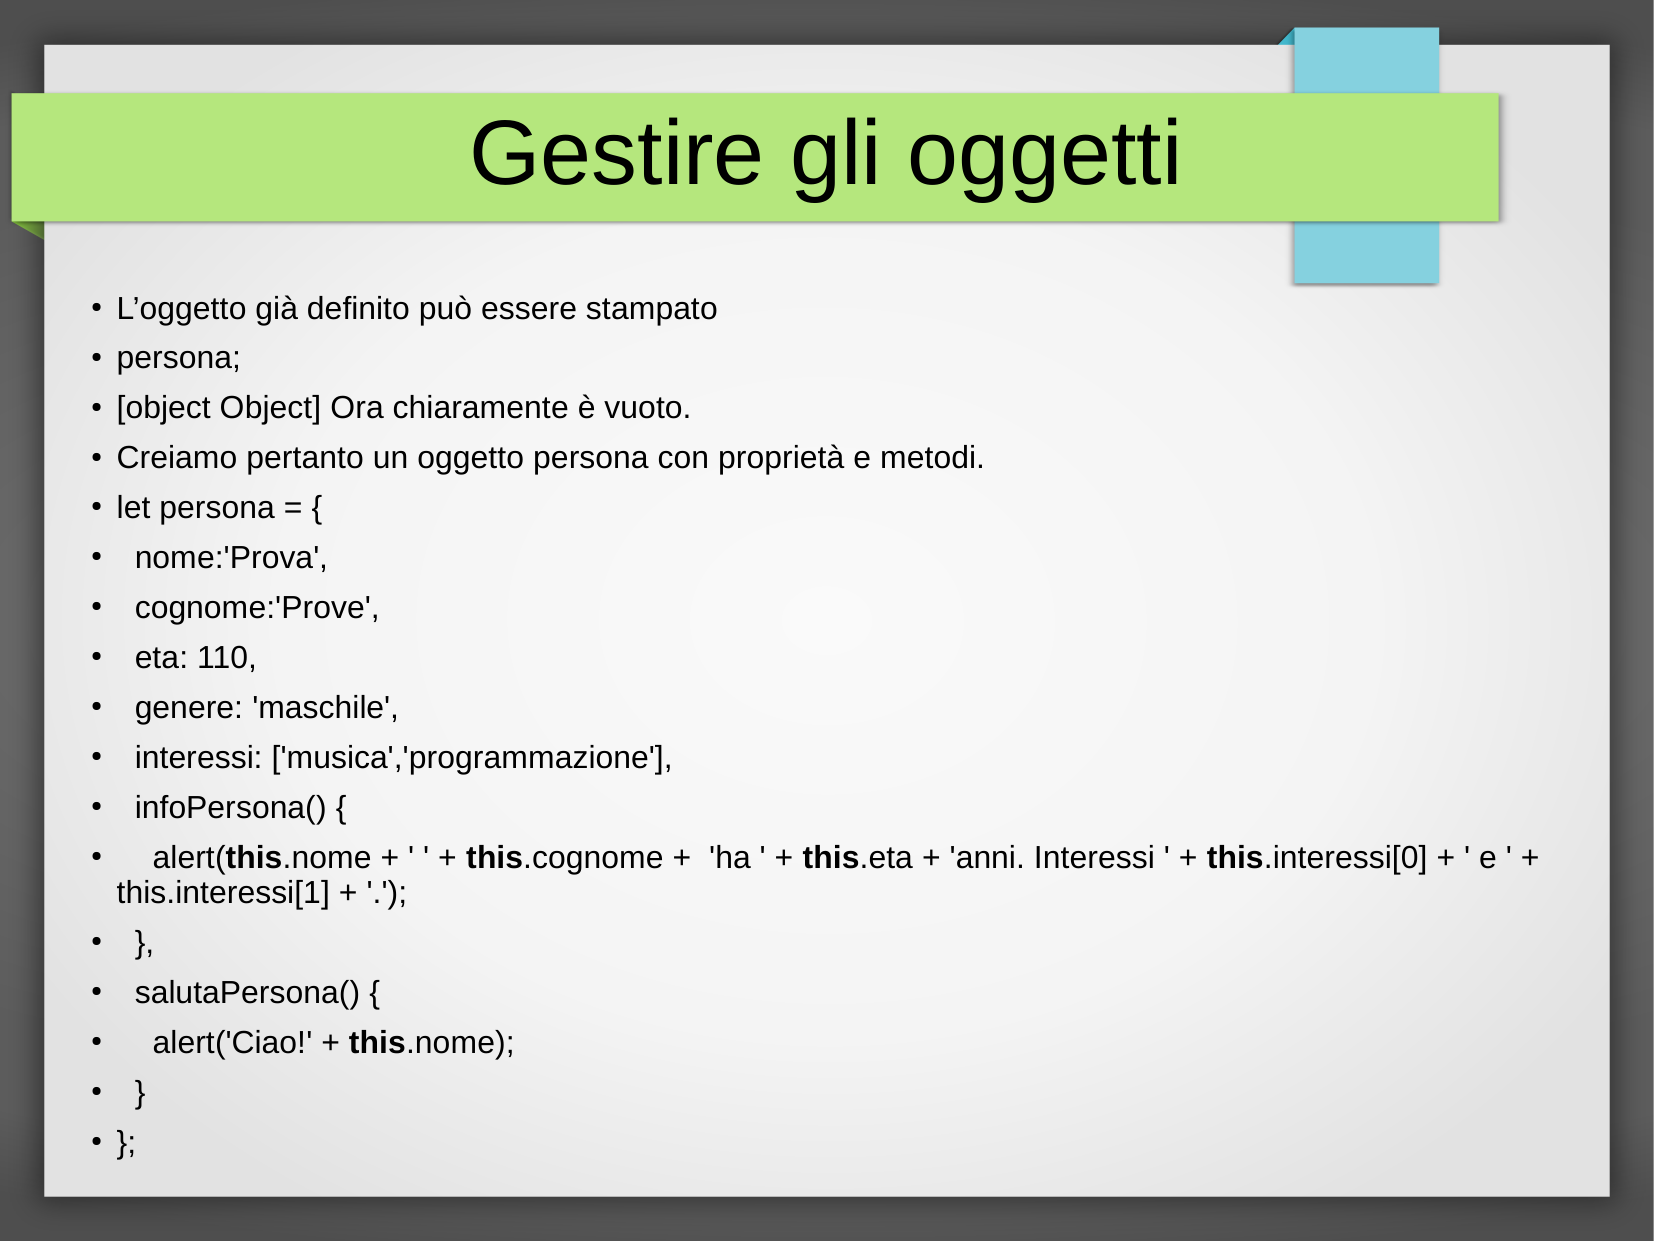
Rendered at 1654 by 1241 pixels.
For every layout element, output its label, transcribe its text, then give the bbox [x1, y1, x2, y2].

title Gestire gli oggetti [82, 49, 1571, 257]
picture [0, 0, 1654, 1241]
list L’oggetto già definito può essere stampato persona; [object Object] Ora chiaramente è vuoto. Creiamo pertanto un oggetto persona con proprietà e metodi. let persona = { nome:'Prova', cognome:'Prove', eta: 110, genere: 'maschile', interessi: ['musica','programmazione'], infoPersona() { alert(this.nome + ' ' + this.cognome + 'ha ' + this.eta + 'anni. Interessi ' + this.interessi[0] + ' e ' + this.interessi[1] + '.'); }, salutaPersona() { alert('Ciao!' + this.nome); } }; [82, 290, 1571, 1170]
